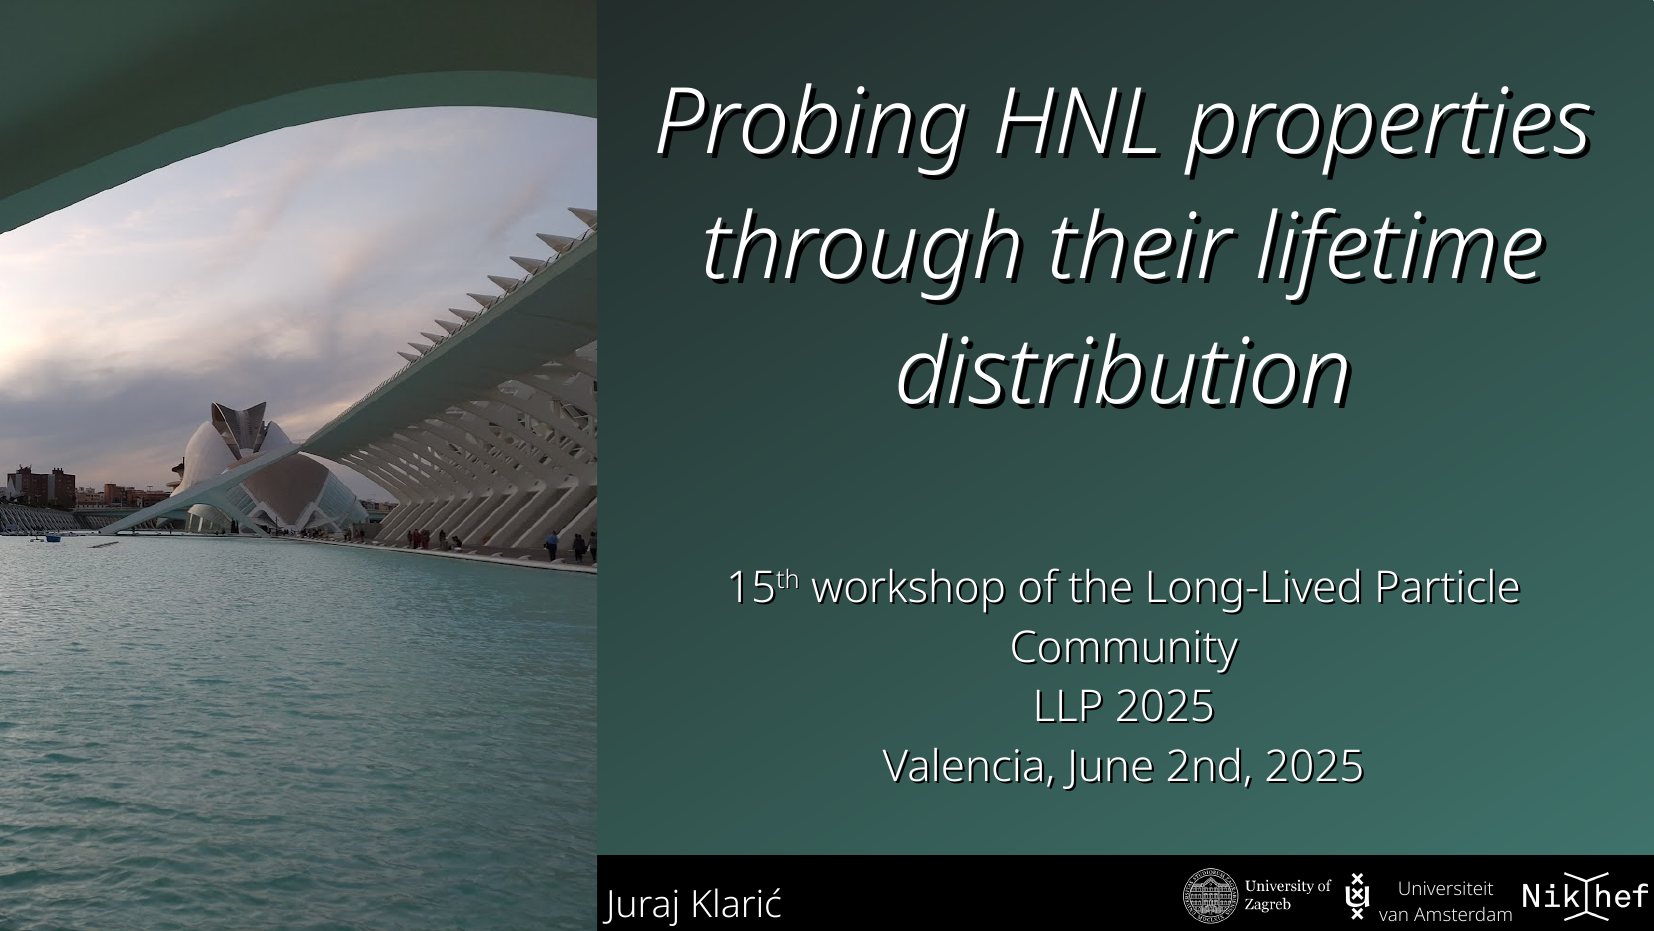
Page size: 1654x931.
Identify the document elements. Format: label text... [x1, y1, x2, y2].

text_box [598, 860, 1654, 931]
picture [1183, 868, 1364, 925]
title Probing HNL properties through their lifetime distribution 15th workshop of the Long-Lived Particle Community LLP 2025 Valencia, June 2nd, 2025 [621, 45, 1627, 804]
picture [1533, 872, 1648, 921]
text_box Universiteit van Amsterdam [1364, 868, 1533, 929]
text_box Juraj Klarić [598, 870, 817, 931]
picture [0, 0, 598, 931]
